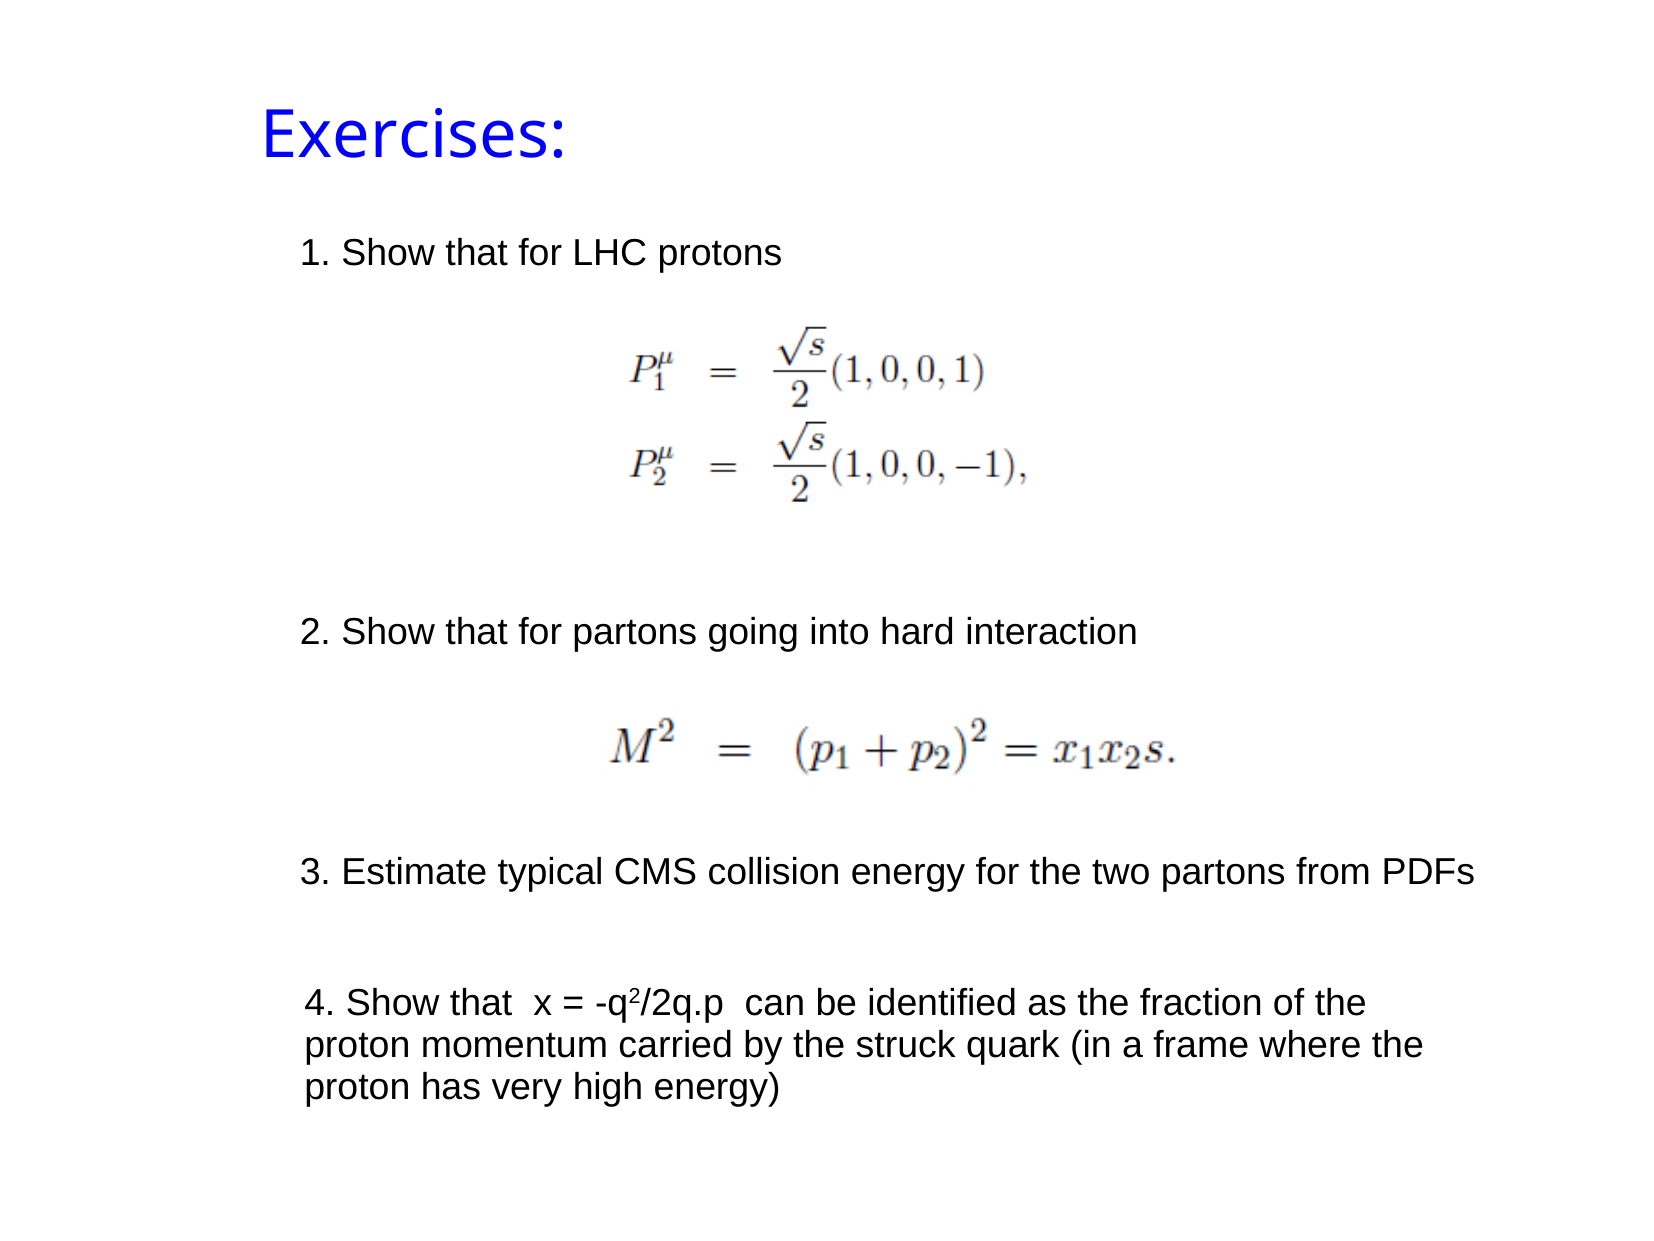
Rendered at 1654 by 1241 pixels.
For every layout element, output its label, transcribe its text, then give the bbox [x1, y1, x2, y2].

text_box 4. Show that x = -q2/2q.p can be identified as the fraction of the proton momentum carried by the struck quark (in a frame where the proton has very high energy) [289, 975, 1486, 1116]
text_box 2. Show that for partons going into hard interaction [285, 603, 1164, 661]
text_box Exercises: [246, 90, 601, 181]
text_box 1. Show that for LHC protons [285, 225, 798, 282]
picture [594, 314, 1066, 517]
text_box 3. Estimate typical CMS collision energy for the two partons from PDFs [285, 843, 1491, 901]
picture [570, 689, 1246, 803]
